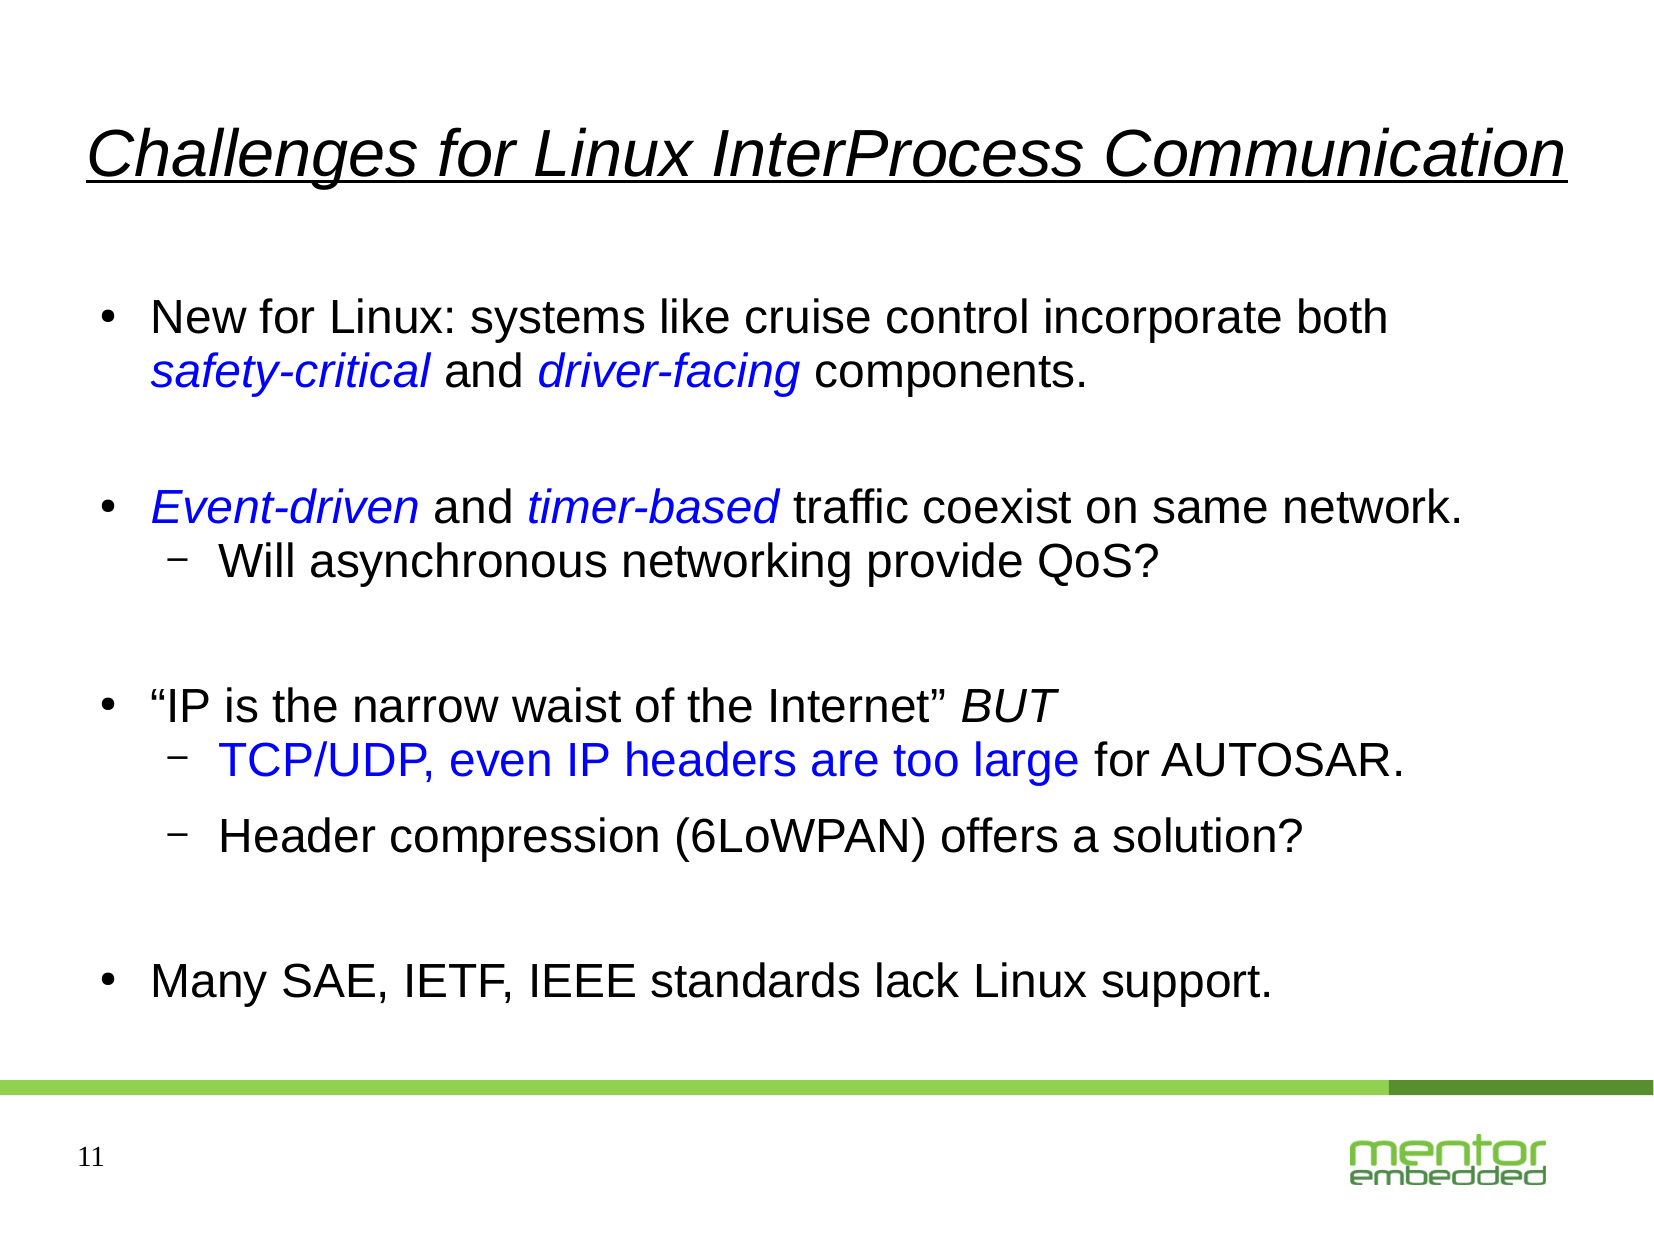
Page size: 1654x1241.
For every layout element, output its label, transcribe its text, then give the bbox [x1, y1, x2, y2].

list New for Linux: systems like cruise control incorporate both safety-critical and driver-facing components. Event-driven and timer-based traffic coexist on same network. Will asynchronous networking provide QoS? “IP is the narrow waist of the Internet” BUT TCP/UDP, even IP headers are too large for AUTOSAR. Header compression (6LoWPAN) offers a solution? Many SAE, IETF, IEEE standards lack Linux support. [82, 290, 1538, 1010]
picture [1350, 1134, 1546, 1185]
title Challenges for Linux InterProcess Communication [82, 49, 1571, 257]
